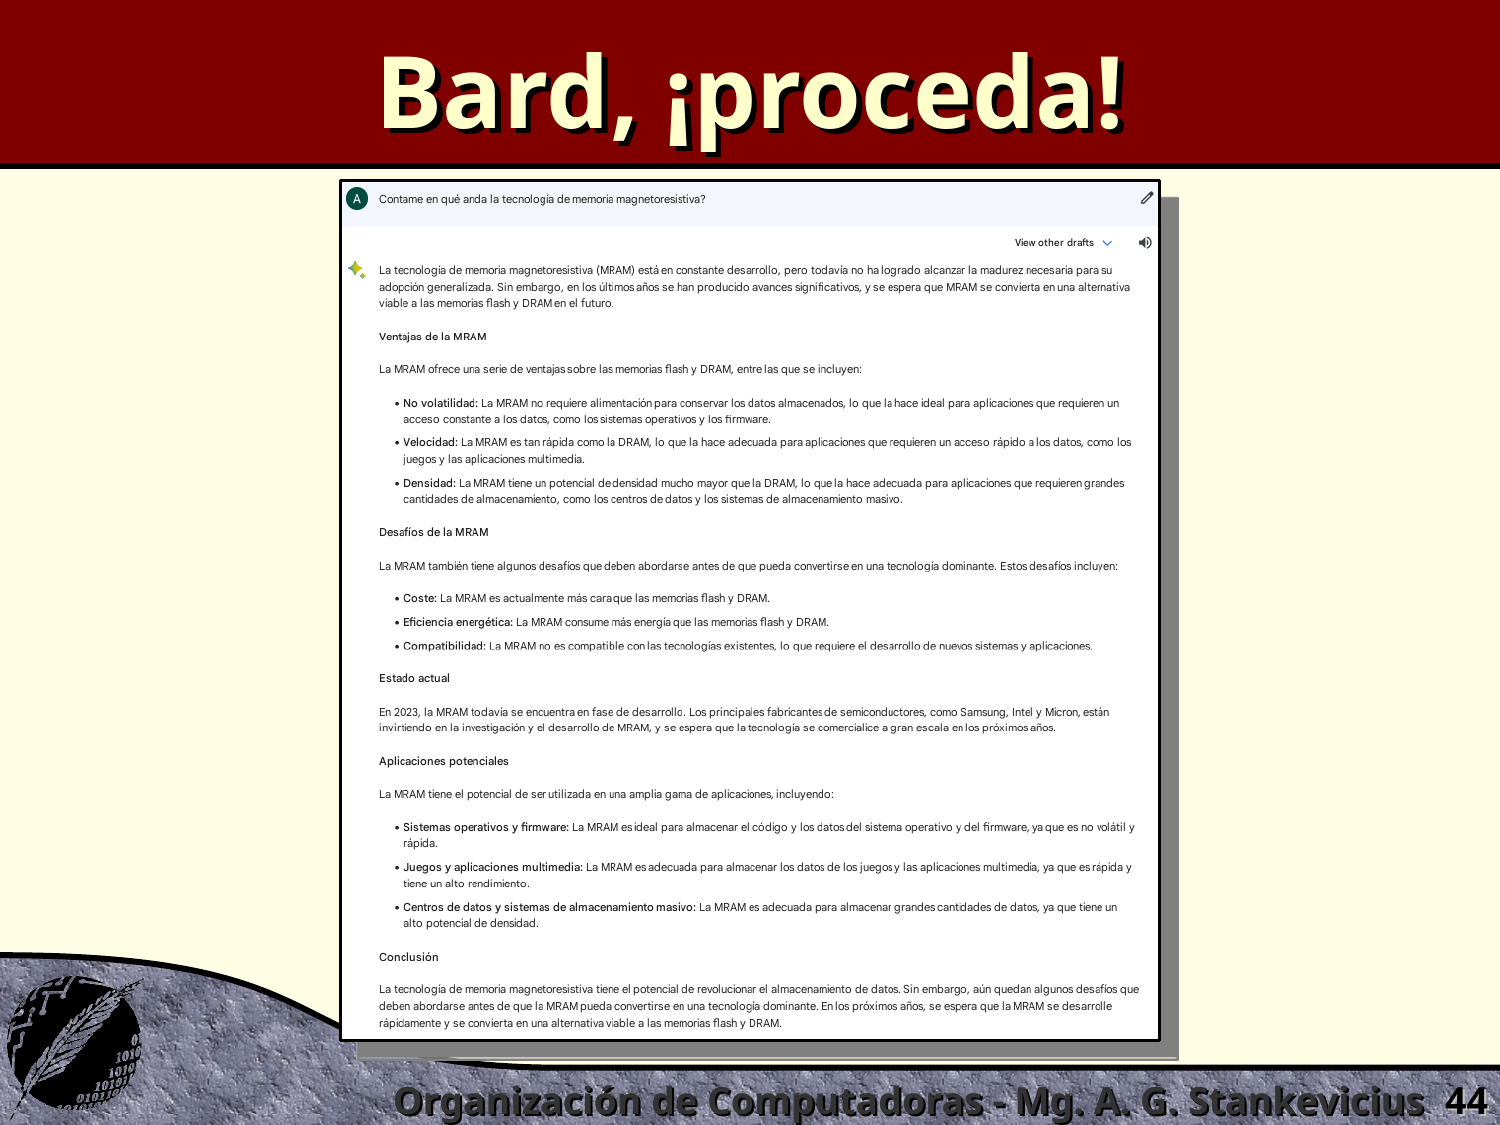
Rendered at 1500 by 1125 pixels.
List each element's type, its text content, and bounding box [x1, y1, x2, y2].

title Bard, ¡proceda! [15, 5, 1485, 160]
picture [802, 1100, 806, 1110]
picture [341, 181, 1159, 1040]
picture [0, 959, 1500, 1125]
picture [1058, 1100, 1065, 1110]
picture [448, 1100, 455, 1110]
